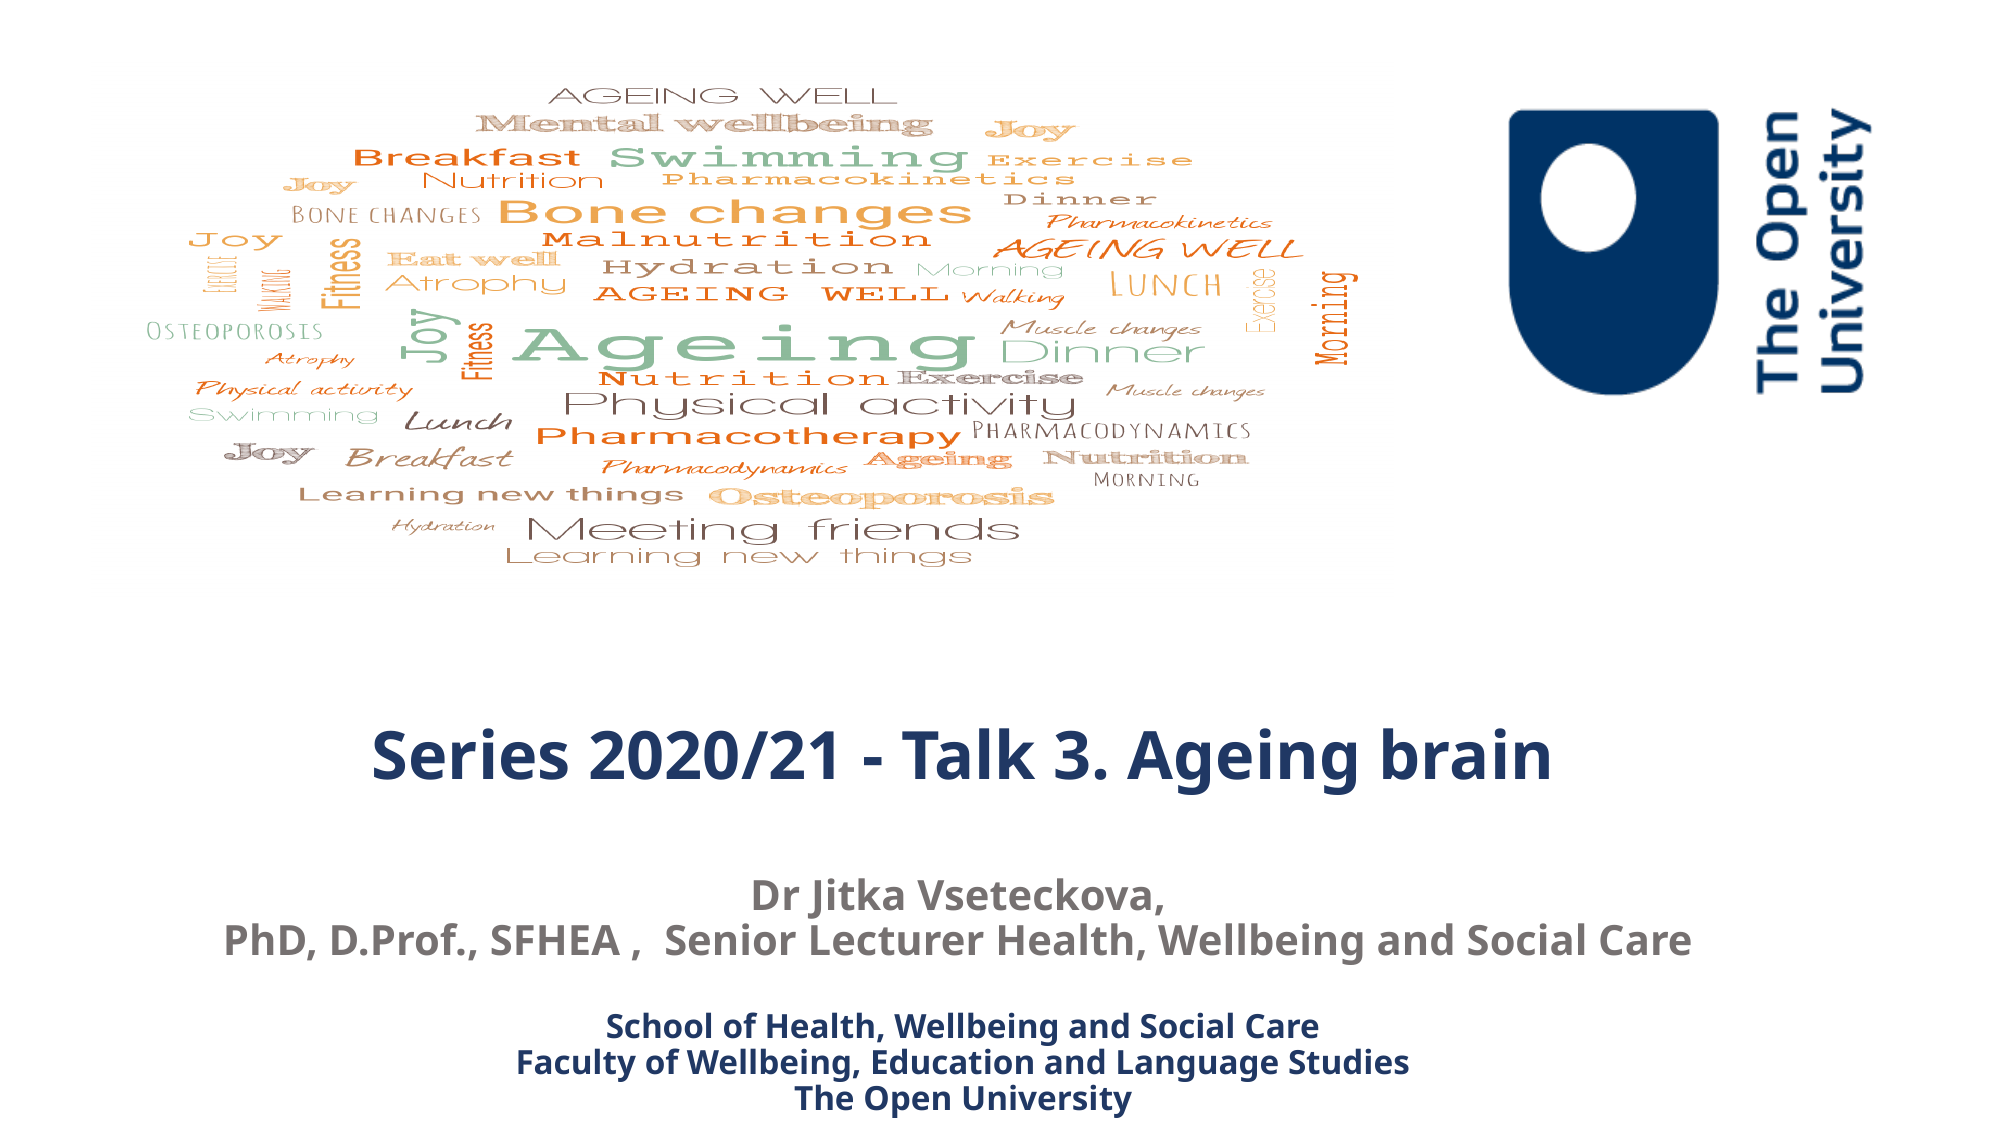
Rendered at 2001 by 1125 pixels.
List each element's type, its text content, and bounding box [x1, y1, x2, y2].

title Series 2020/21 - Talk 3. Ageing brain Dr Jitka Vseteckova, PhD, D.Prof., SFHEA , Senior Lecturer Health, Wellbeing and Social Care School of Health, Wellbeing and Social Care Faculty of Wellbeing, Education and Language Studies The Open University [23, 587, 1904, 1125]
picture [1507, 104, 1874, 400]
picture [91, 58, 1394, 587]
